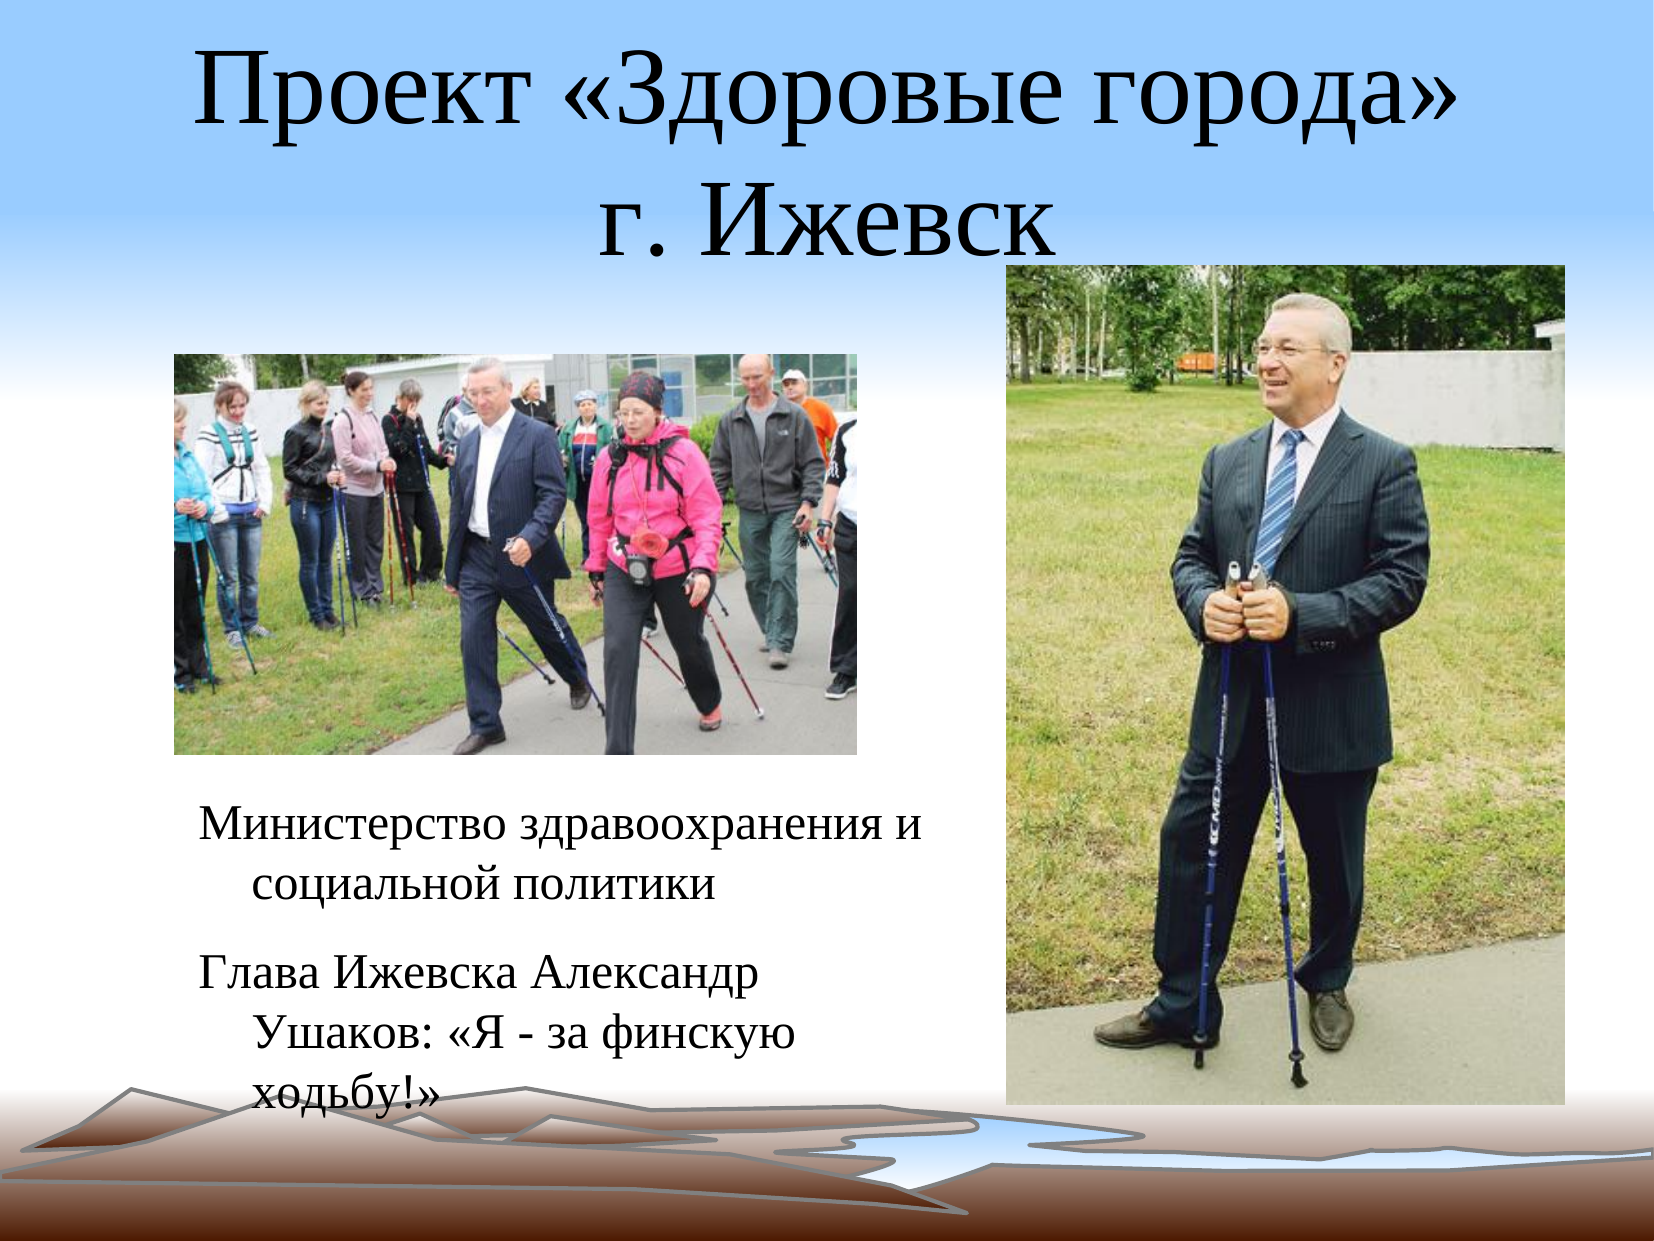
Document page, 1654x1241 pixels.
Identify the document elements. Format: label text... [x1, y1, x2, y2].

list Министерство здравоохранения и социальной политики Глава Ижевска Александр Ушаков: «Я - за финскую ходьбу!» [121, 699, 945, 1241]
picture [174, 354, 857, 699]
title Проект «Здоровые города» г. Ижевск [121, 13, 1534, 258]
picture [1006, 265, 1565, 1105]
